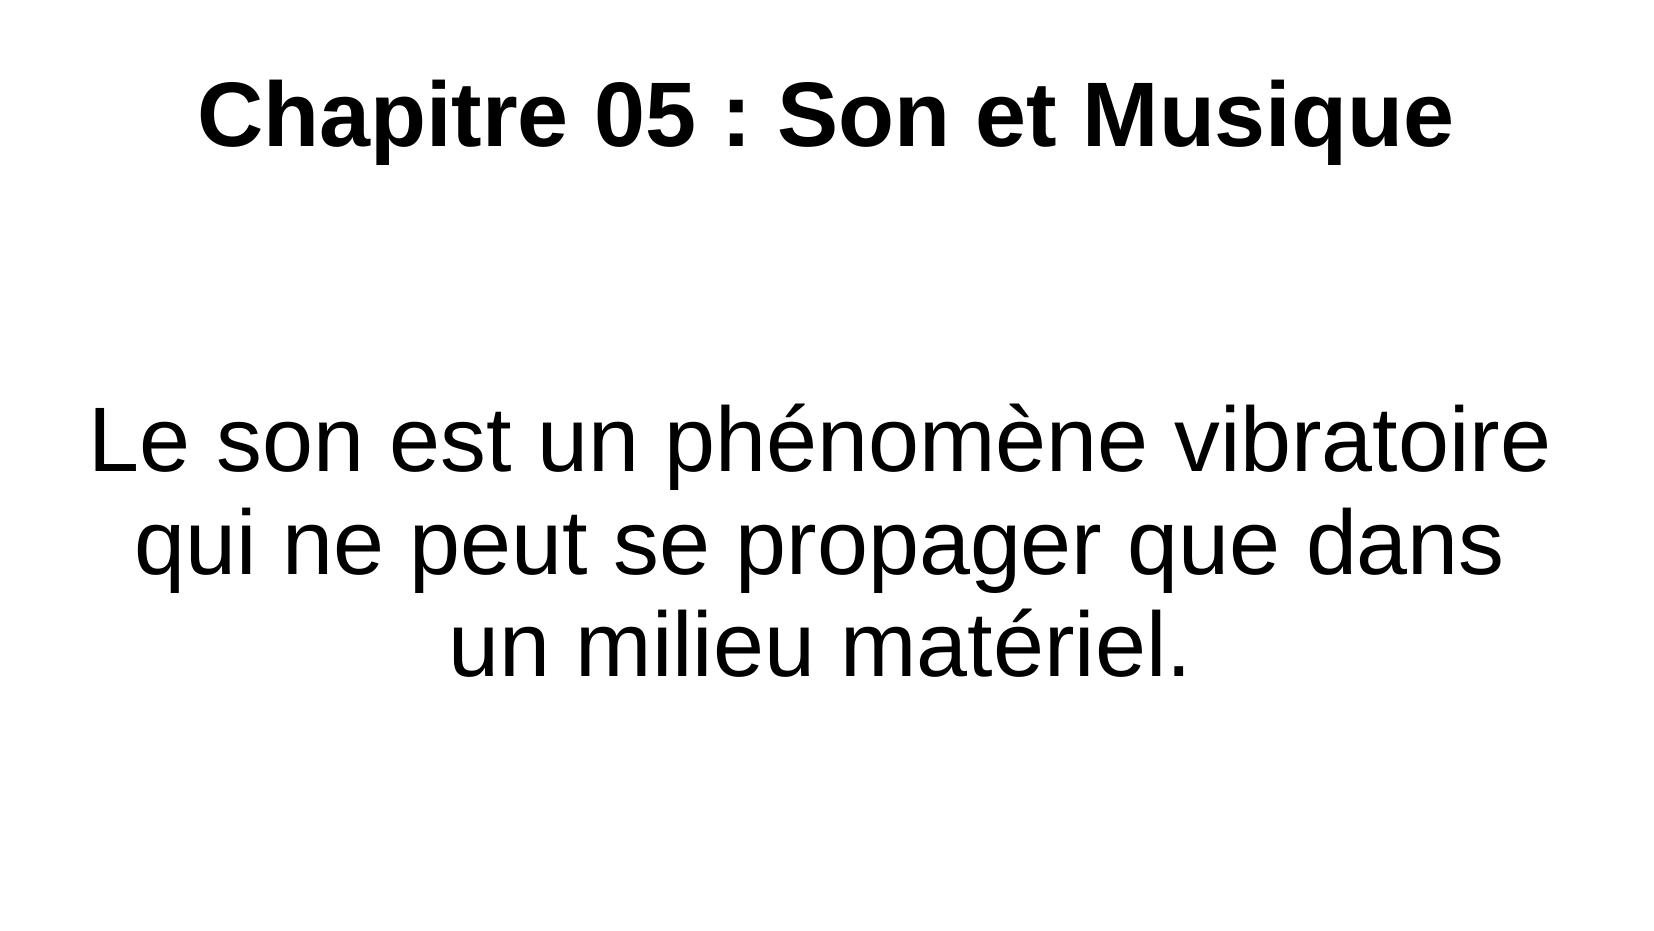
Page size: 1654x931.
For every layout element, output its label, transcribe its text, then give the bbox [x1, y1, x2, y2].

title Le son est un phénomène vibratoire qui ne peut se propager que dans un milieu matériel. [76, 228, 1565, 857]
title Chapitre 05 : Son et Musique [82, 37, 1571, 193]
